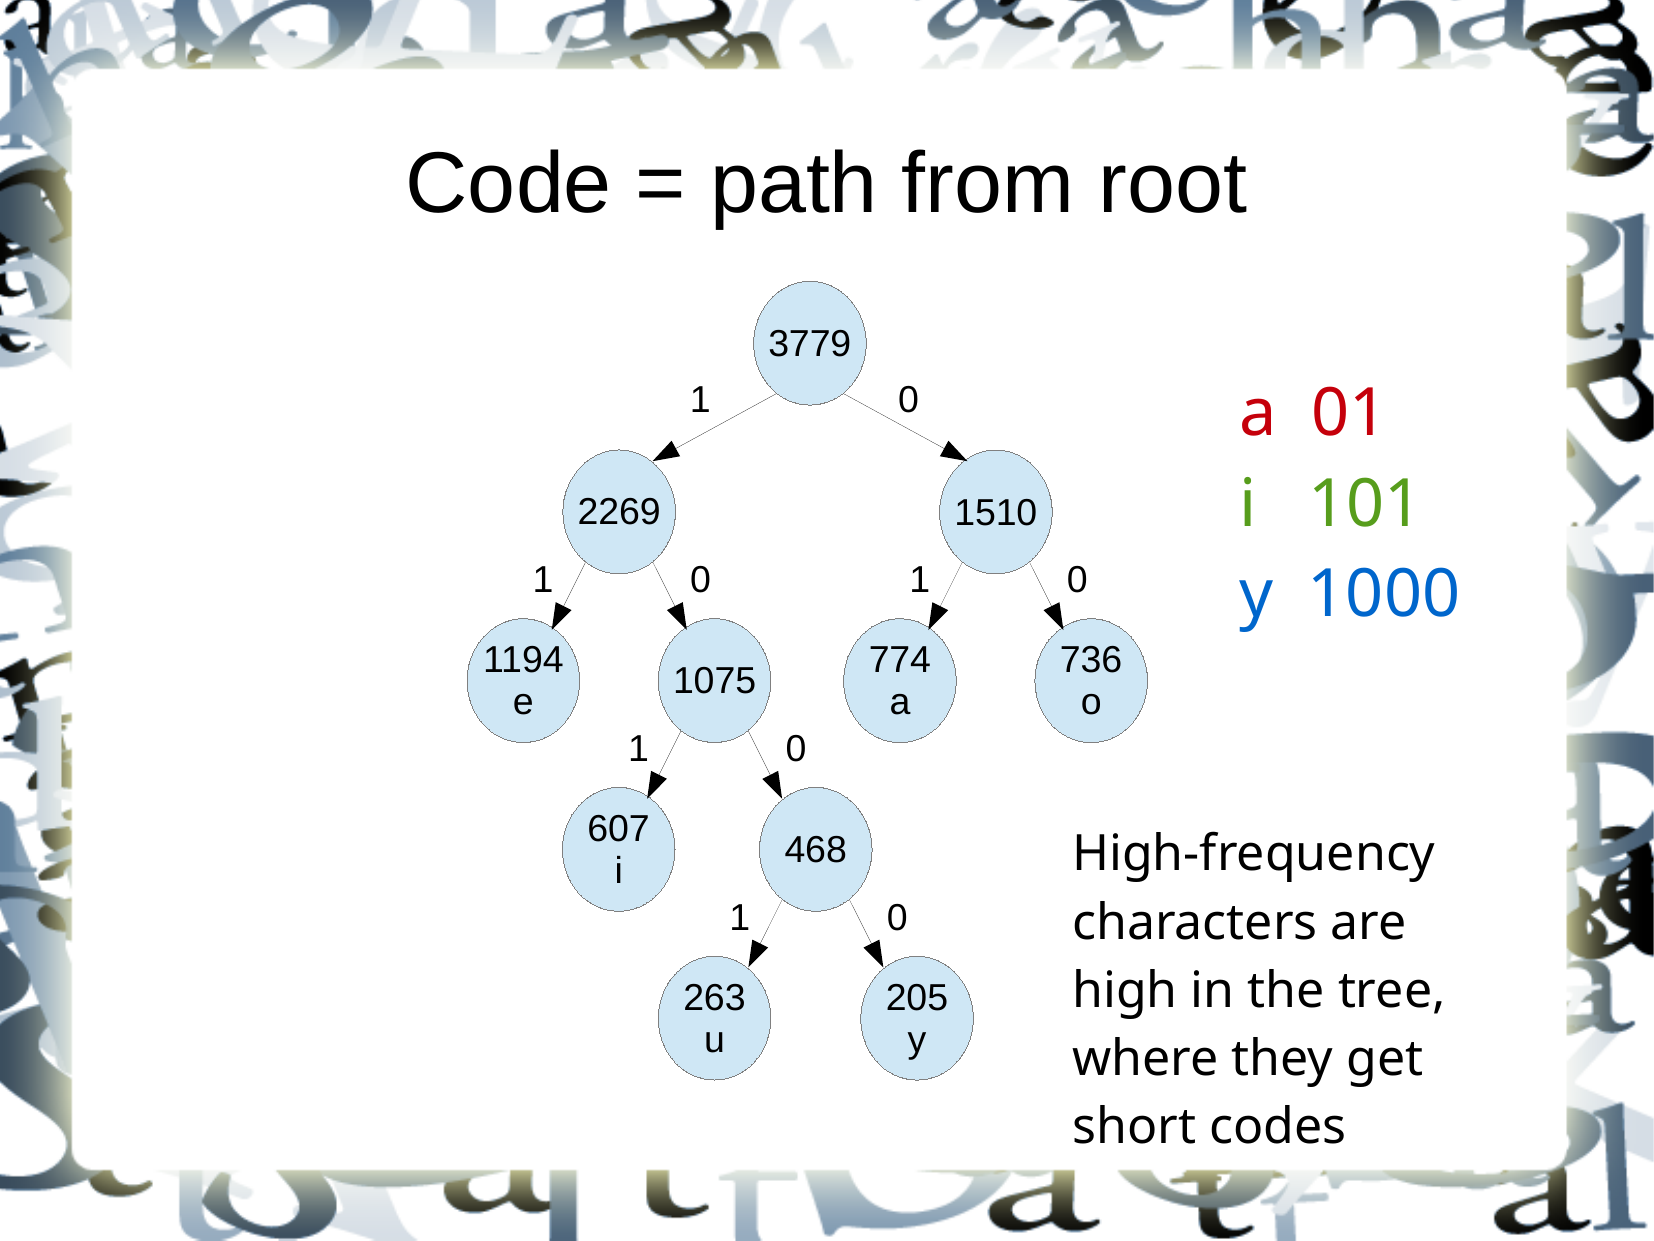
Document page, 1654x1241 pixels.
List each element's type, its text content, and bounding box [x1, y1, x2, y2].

text_box 205 y [860, 956, 974, 1081]
text_box 1510 [939, 450, 1053, 574]
text_box 2269 [562, 449, 676, 574]
text_box a 01 i 101 y 1000 [1224, 356, 1501, 607]
text_box 1 [714, 888, 765, 946]
text_box 1194 e [467, 618, 580, 743]
text_box 0 [872, 888, 923, 946]
text_box 1075 [658, 618, 771, 743]
title Code = path from root [82, 78, 1571, 287]
text_box 0 [675, 551, 726, 609]
text_box 1 [894, 551, 946, 609]
text_box 0 [883, 371, 934, 429]
text_box 3779 [753, 281, 867, 406]
text_box 1 [613, 719, 664, 777]
text_box 774 a [843, 618, 957, 743]
text_box 1 [517, 551, 569, 609]
text_box 468 [759, 787, 873, 912]
text_box 607 i [562, 787, 676, 912]
picture [0, 0, 1654, 1241]
text_box 263 u [658, 956, 771, 1081]
text_box 0 [1052, 551, 1103, 609]
text_box 0 [770, 719, 822, 777]
text_box 1 [675, 371, 726, 429]
text_box High-frequency characters are high in the tree, where they get short codes [1057, 810, 1508, 1119]
text_box 736 o [1034, 618, 1148, 743]
